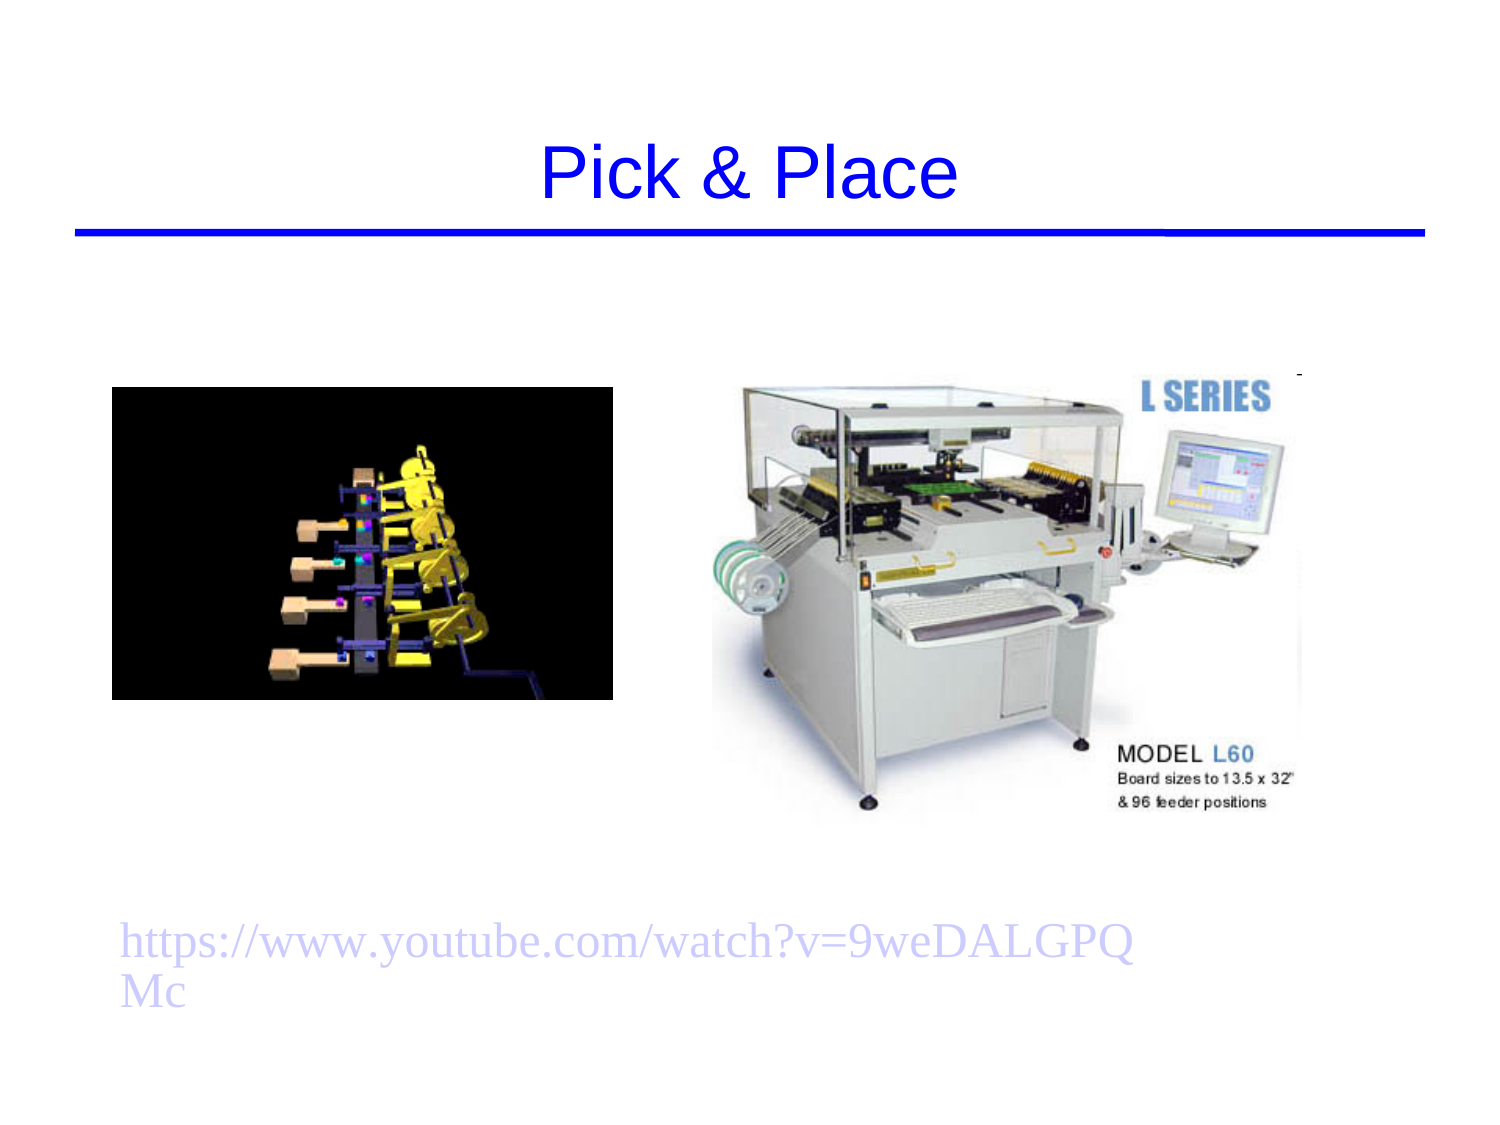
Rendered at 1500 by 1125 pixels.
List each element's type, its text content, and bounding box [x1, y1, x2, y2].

title Pick & Place [112, 99, 1388, 238]
picture [712, 374, 1302, 840]
picture [112, 387, 613, 700]
text_box https://www.youtube.com/watch?v=9weDALGPQMc [104, 900, 1183, 975]
